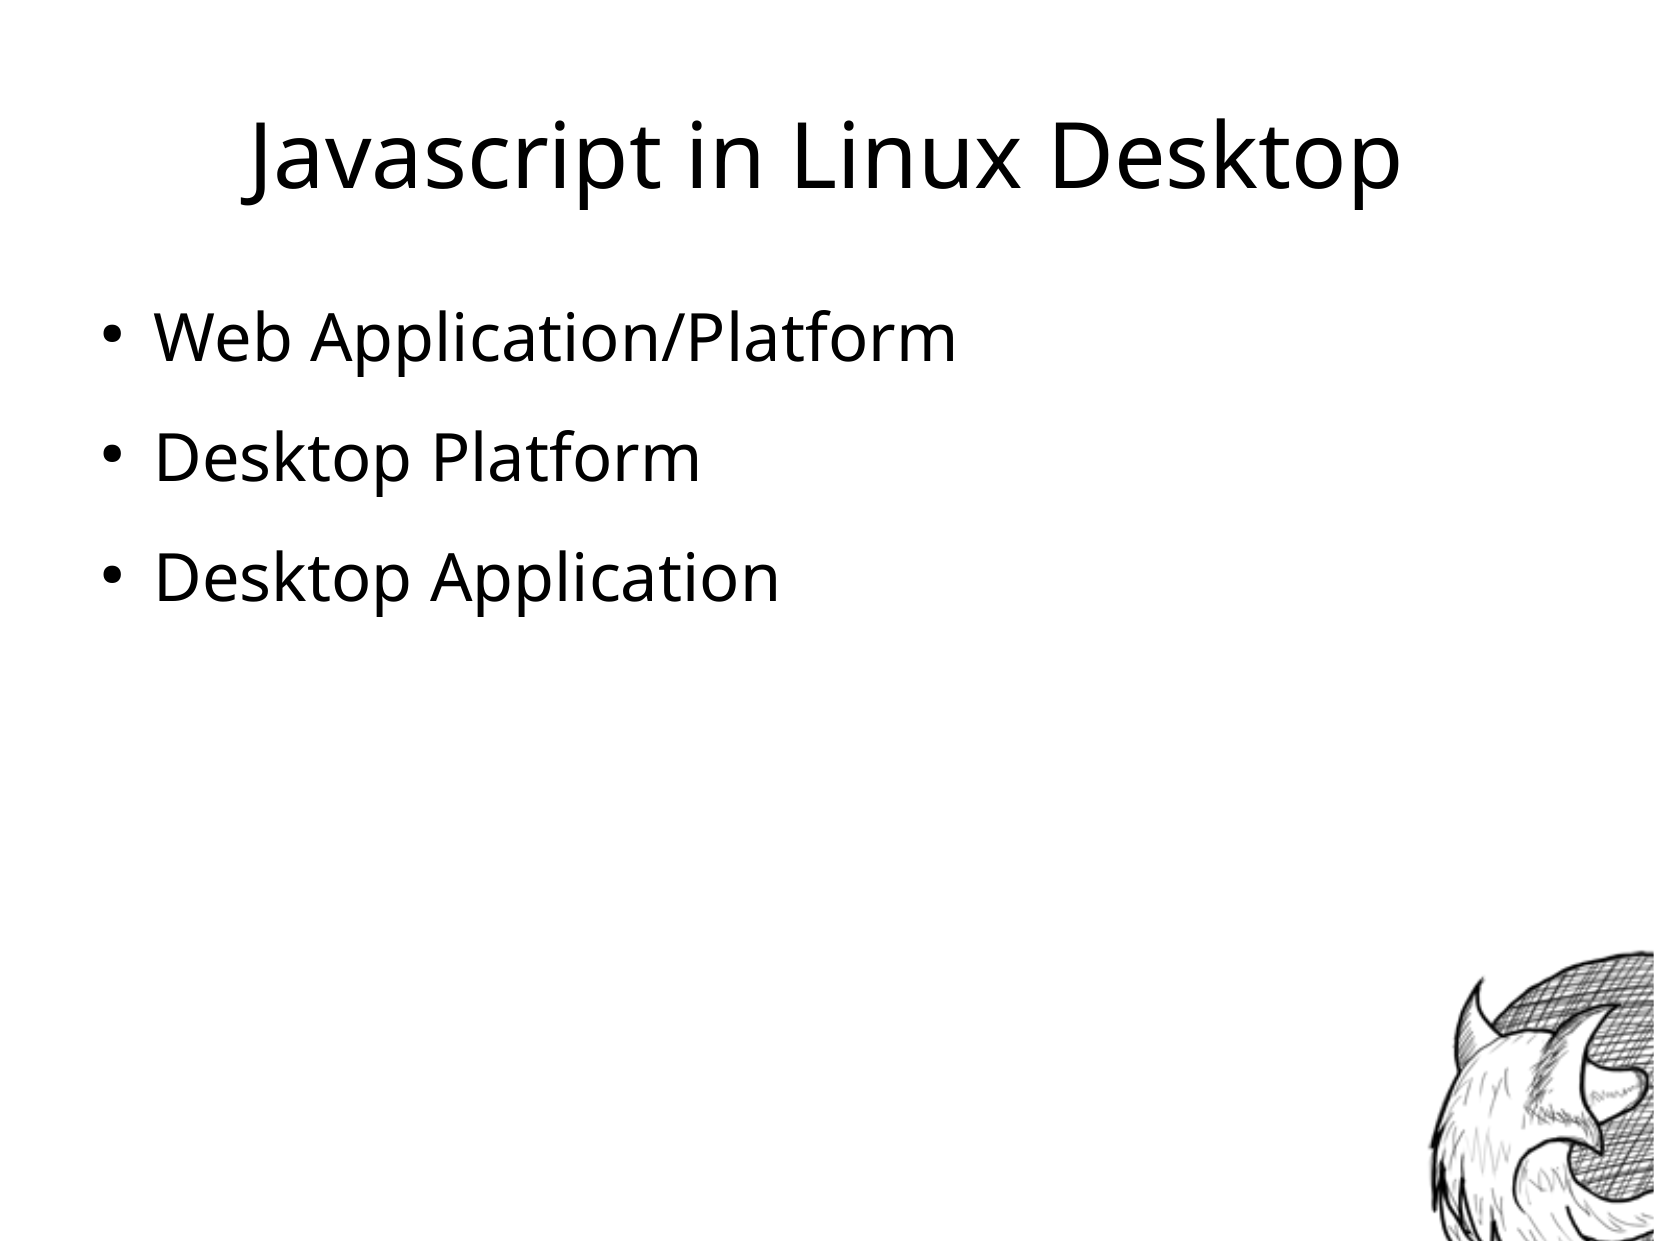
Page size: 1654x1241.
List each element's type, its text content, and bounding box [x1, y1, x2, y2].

list Web Application/Platform Desktop Platform Desktop Application [82, 290, 1571, 1109]
picture [1386, 915, 1654, 1241]
title Javascript in Linux Desktop [82, 56, 1571, 250]
